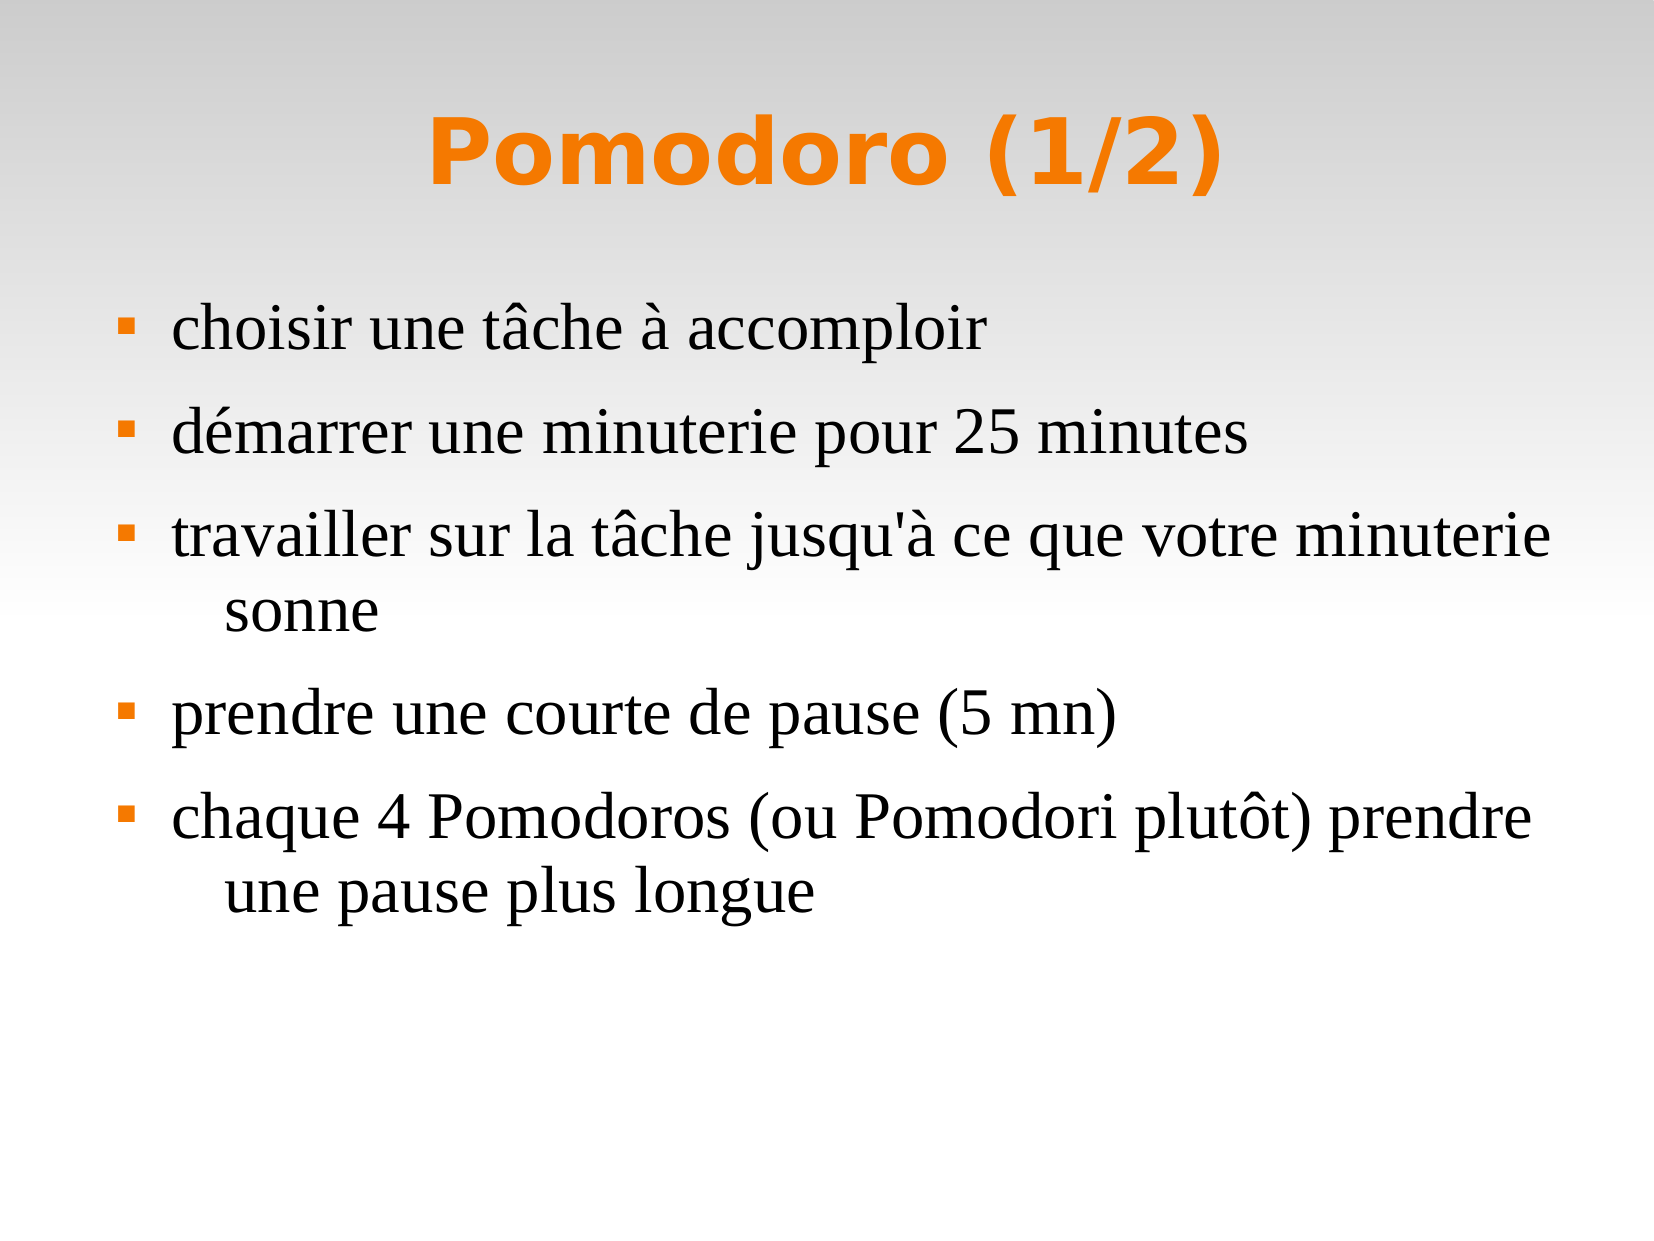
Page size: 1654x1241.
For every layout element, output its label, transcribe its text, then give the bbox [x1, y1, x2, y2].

list choisir une tâche à accomploir démarrer une minuterie pour 25 minutes travailler sur la tâche jusqu'à ce que votre minuterie sonne prendre une courte de pause (5 mn) chaque 4 Pomodoros (ou Pomodori plutôt) prendre une pause plus longue [82, 290, 1571, 1094]
title Pomodoro (1/2) [82, 49, 1571, 257]
